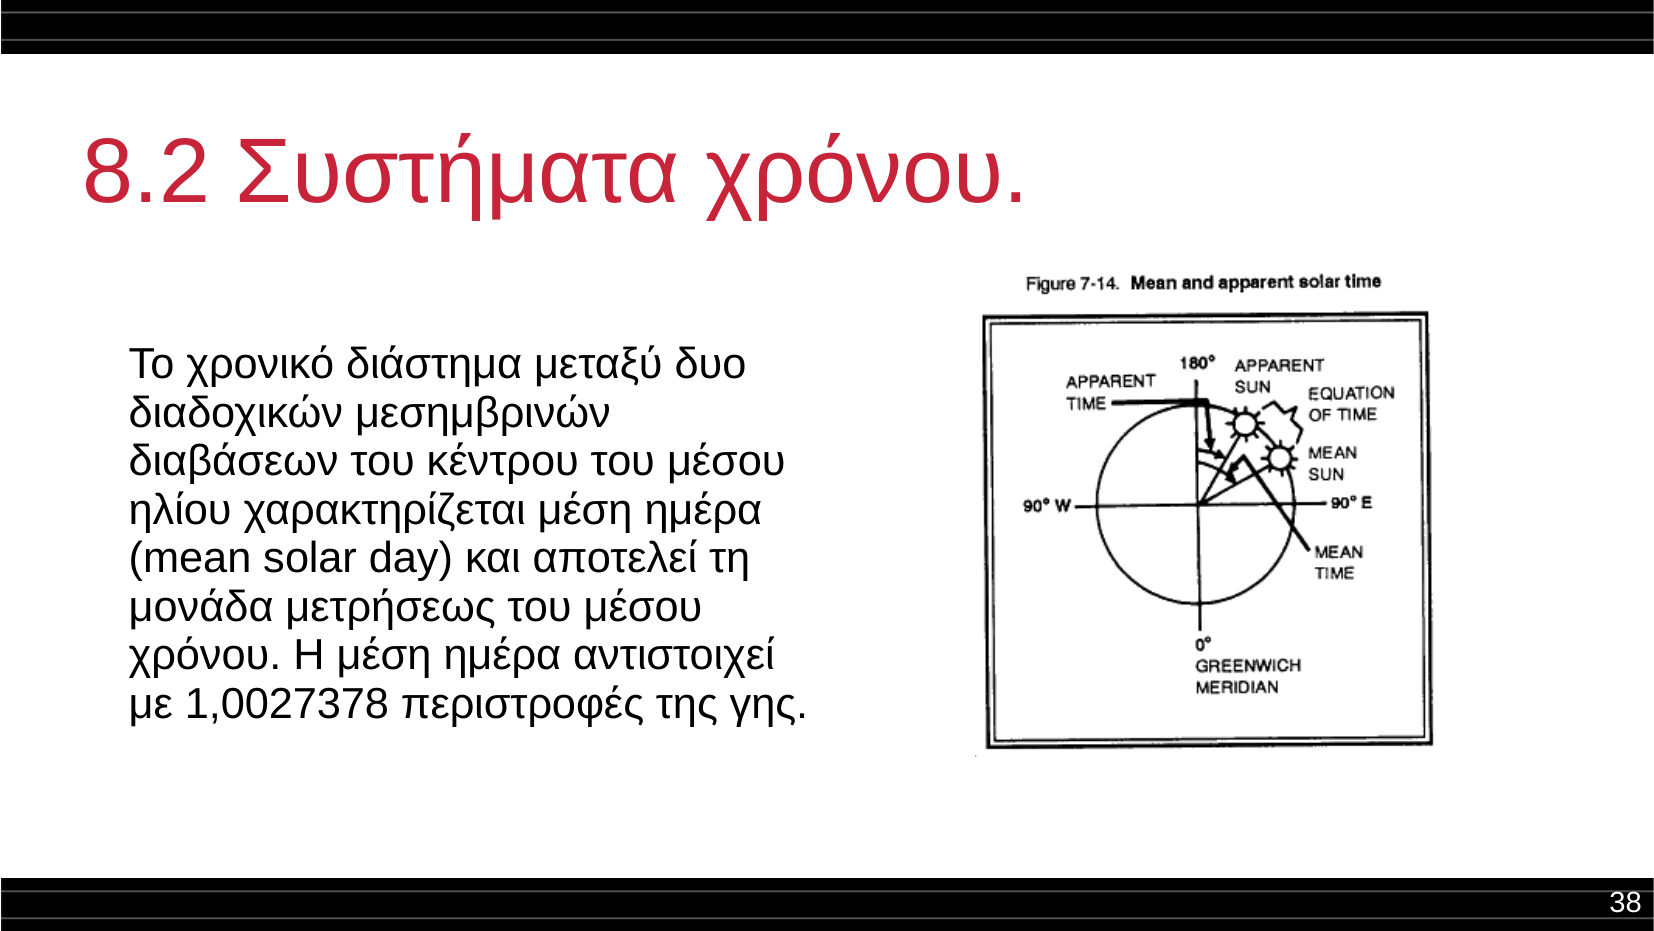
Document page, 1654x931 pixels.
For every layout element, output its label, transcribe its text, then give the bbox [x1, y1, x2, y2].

picture [975, 271, 1441, 757]
picture [1, 0, 1654, 54]
picture [1, 878, 1654, 931]
title 8.2 Συστήματα χρόνου. [82, 92, 1571, 249]
list Το χρονικό διάστημα μεταξύ δυο διαδοχικών μεσημβρινών διαβάσεων του κέντρου του μέσου ηλίου χαρακτηρίζεται μέση ημέρα (mean solar day) και αποτελεί τη μονάδα μετρήσεως του μέσου χρόνου. Η μέση ημέρα αντιστοιχεί με 1,0027378 περιστροφές της γης. [82, 271, 809, 758]
